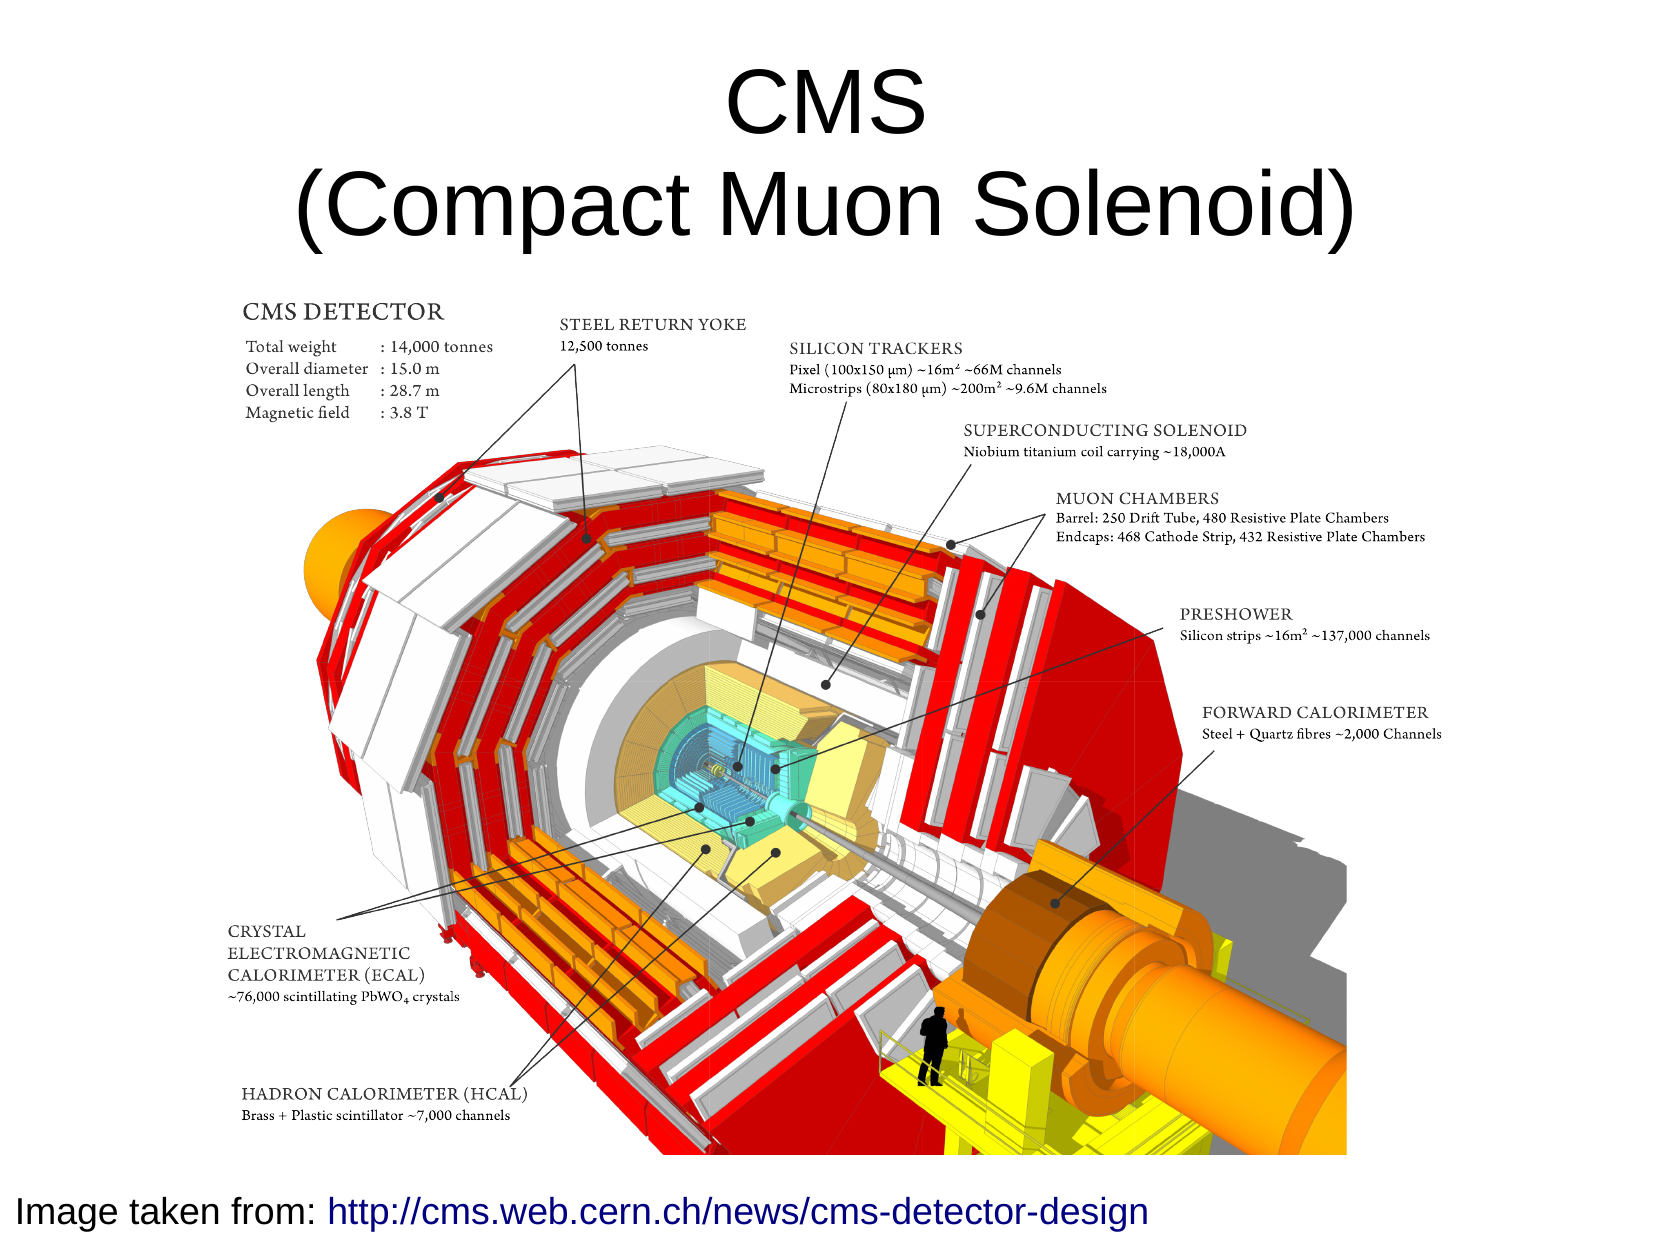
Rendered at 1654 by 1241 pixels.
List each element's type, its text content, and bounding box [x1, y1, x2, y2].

text_box Image taken from: http://cms.web.cern.ch/news/cms-detector-design [0, 1183, 1621, 1241]
picture [204, 275, 1450, 1156]
title CMS (Compact Muon Solenoid) [82, 49, 1571, 257]
